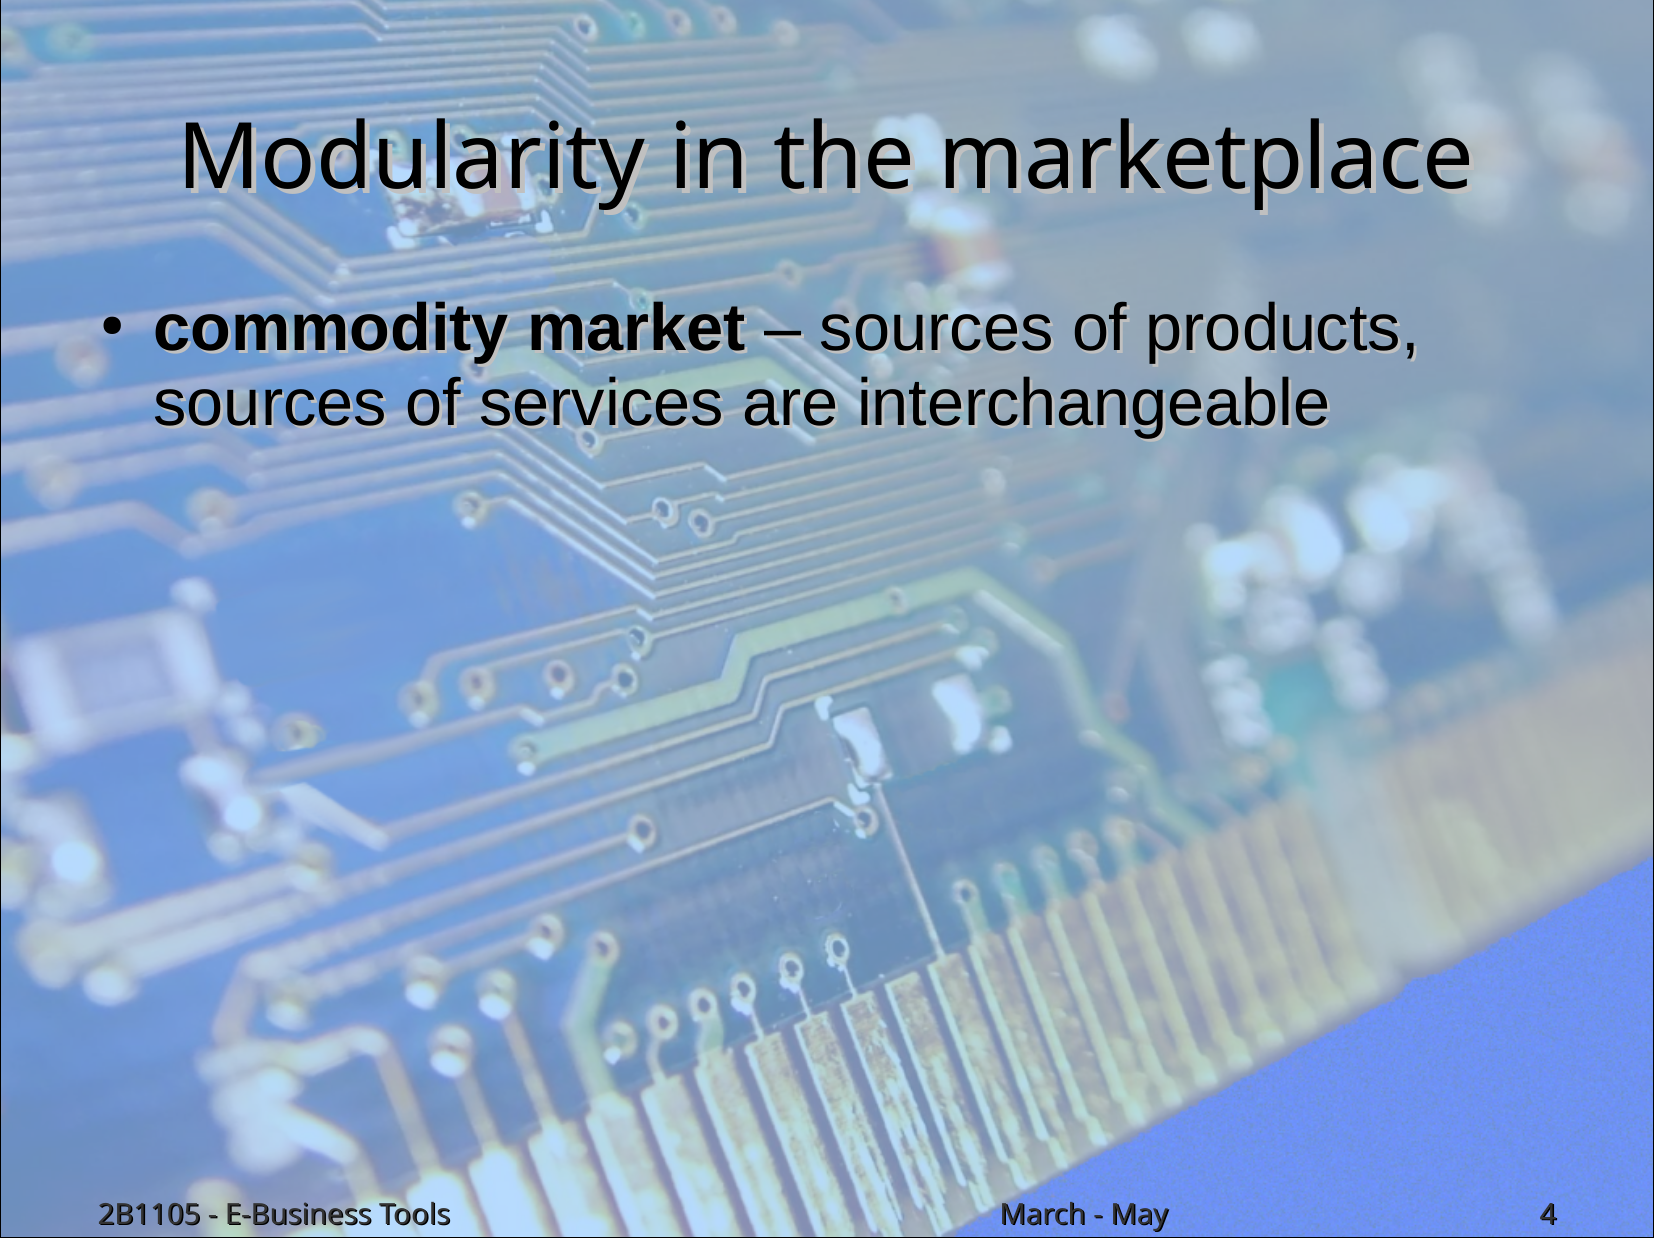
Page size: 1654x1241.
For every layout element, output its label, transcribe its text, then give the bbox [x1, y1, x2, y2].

title Modularity in the marketplace [82, 49, 1571, 257]
list commodity market – sources of products, sources of services are interchangeable [82, 290, 1571, 1094]
